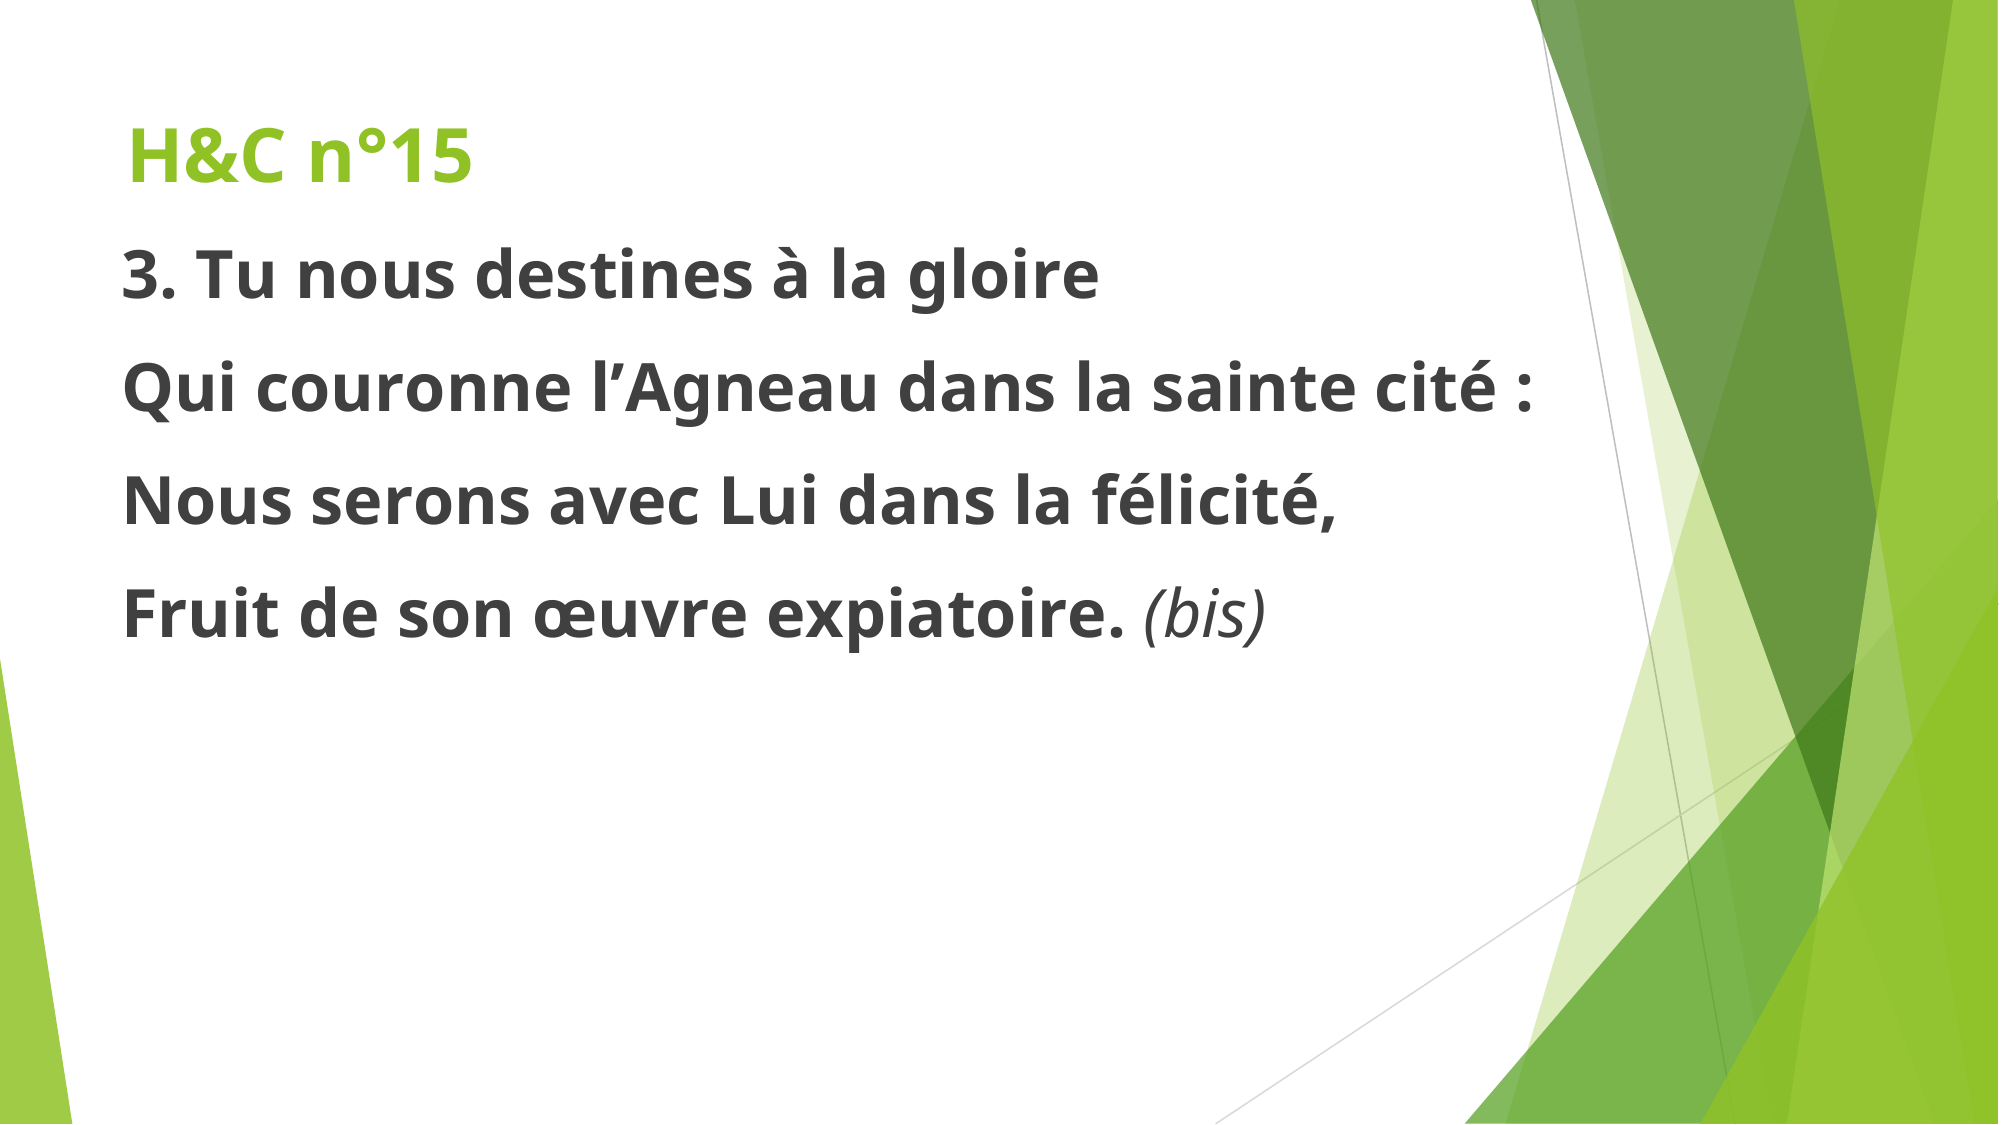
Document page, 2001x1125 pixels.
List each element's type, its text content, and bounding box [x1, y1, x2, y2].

text_box H&C n°15 [111, 99, 1522, 213]
text_box 3. Tu nous destines à la gloire Qui couronne l’Agneau dans la sainte cité : Nous serons avec Lui dans la félicité, Fruit de son œuvre expiatoire. (bis) [106, 213, 1973, 1037]
